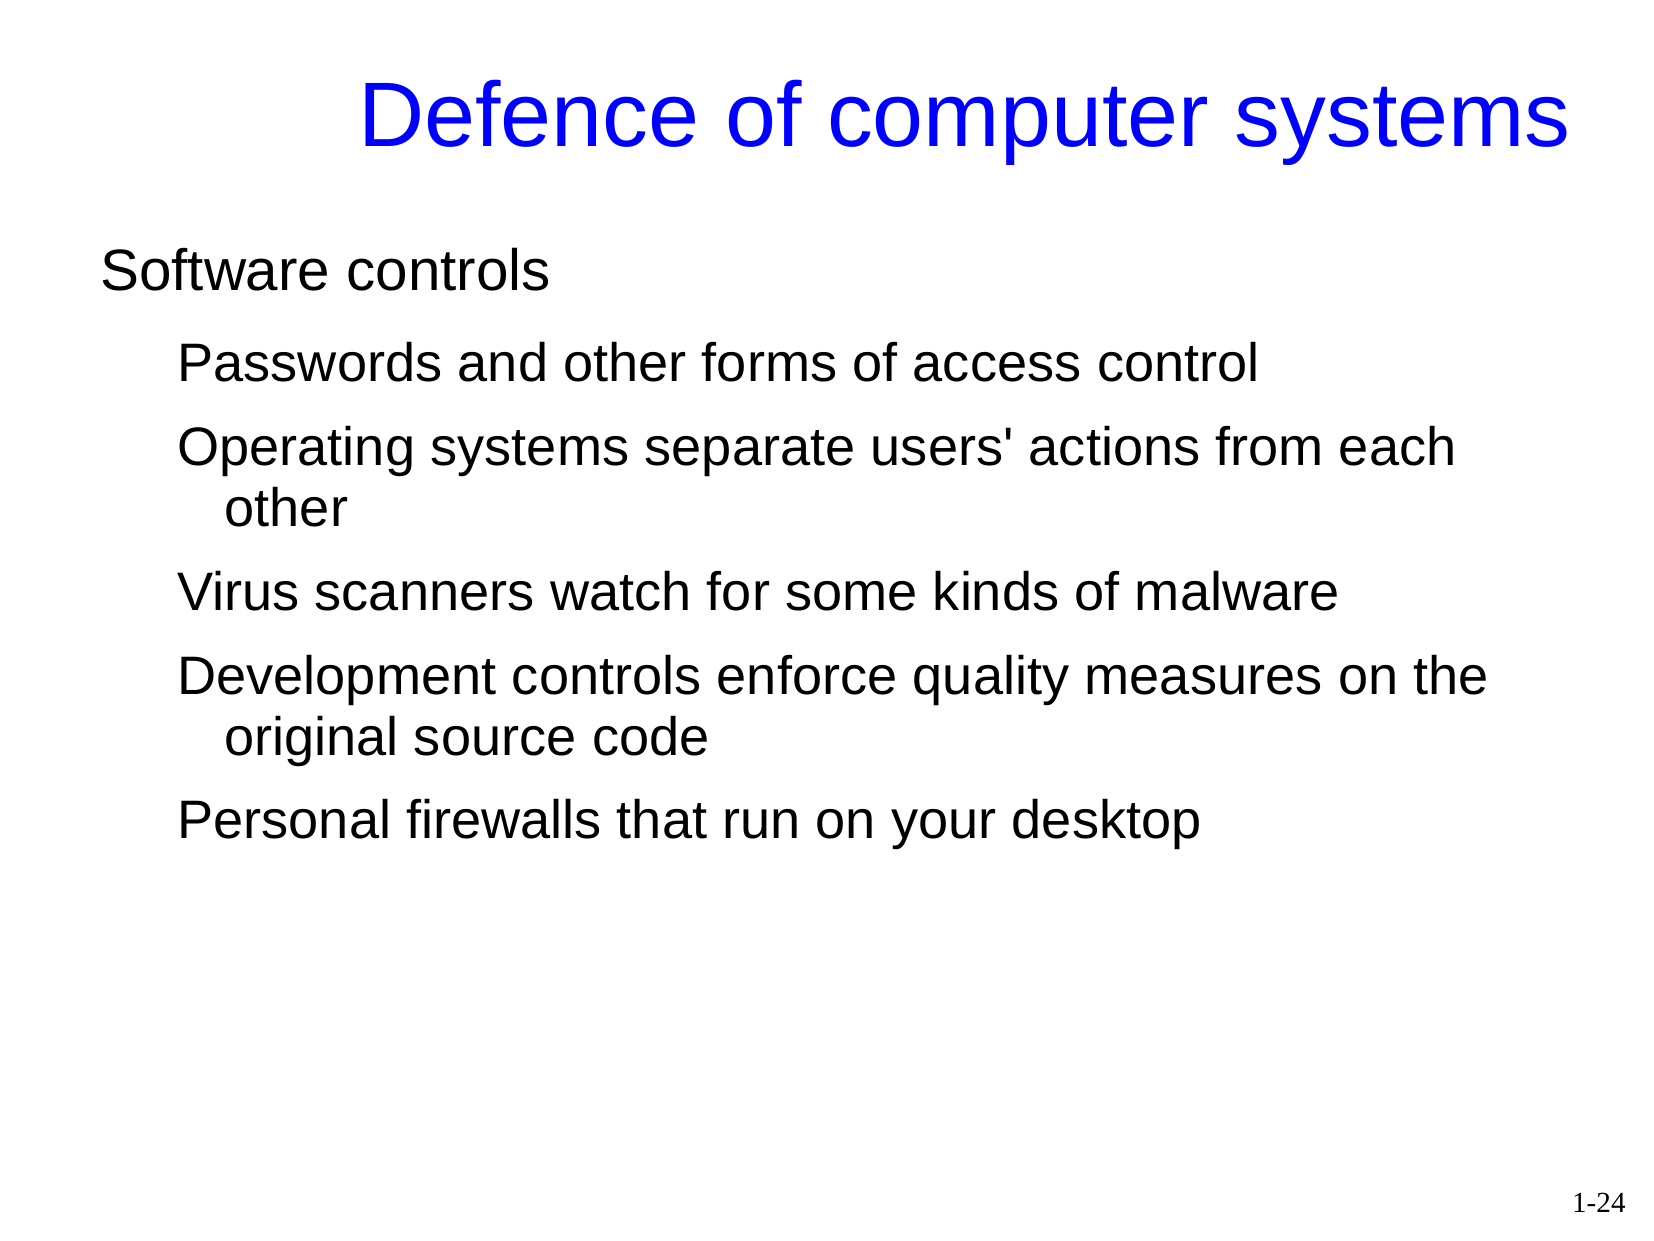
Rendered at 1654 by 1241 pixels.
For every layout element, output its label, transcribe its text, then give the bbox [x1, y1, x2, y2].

title Defence of computer systems [84, 18, 1573, 211]
list Software controls Passwords and other forms of access control Operating systems separate users' actions from each other Virus scanners watch for some kinds of malware Development controls enforce quality measures on the original source code Personal firewalls that run on your desktop [82, 237, 1571, 1156]
